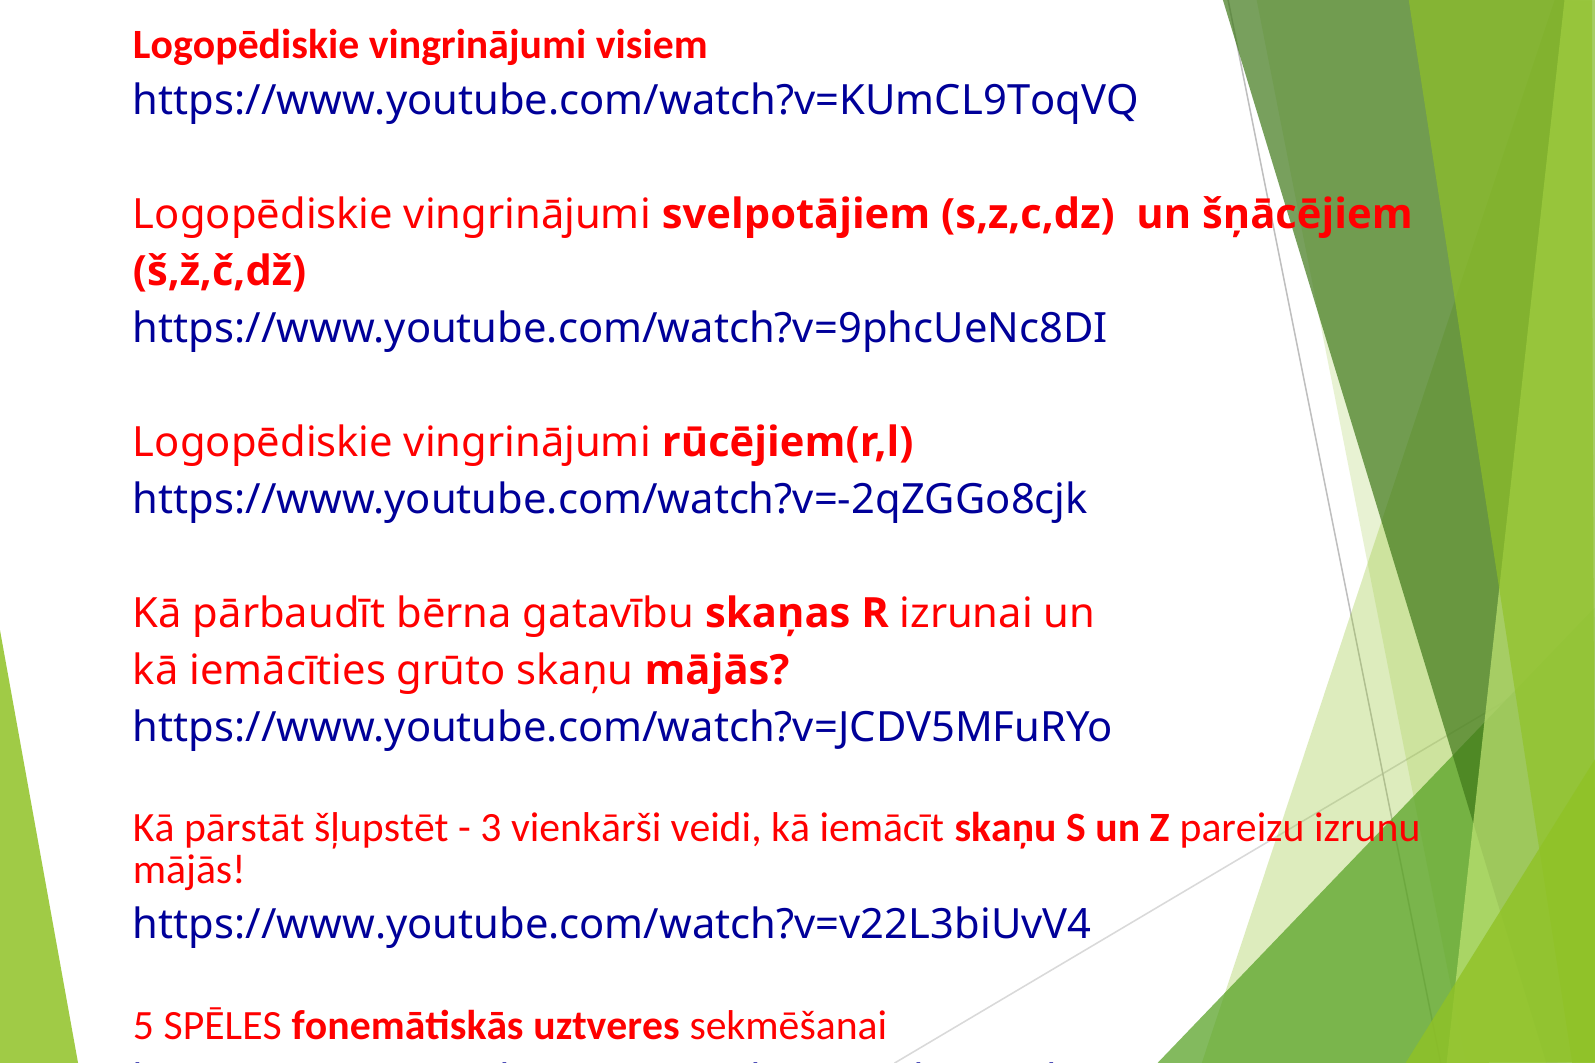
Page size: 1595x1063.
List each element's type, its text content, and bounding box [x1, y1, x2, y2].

text_box Logopēdiskie vingrinājumi visiem https://www.youtube.com/watch?v=KUmCL9ToqVQ Logopēdiskie vingrinājumi svelpotājiem (s,z,c,dz) un šņācējiem (š,ž,č,dž) https://www.youtube.com/watch?v=9phcUeNc8DI Logopēdiskie vingrinājumi rūcējiem(r,l) https://www.youtube.com/watch?v=-2qZGGo8cjk Kā pārbaudīt bērna gatavību skaņas R izrunai un kā iemācīties grūto skaņu mājās? https://www.youtube.com/watch?v=JCDV5MFuRYo Kā pārstāt šļupstēt - 3 vienkārši veidi, kā iemācīt skaņu S un Z pareizu izrunu mājās! https://www.youtube.com/watch?v=v22L3biUvV4 5 SPĒLES fonemātiskās uztveres sekmēšanai https://www.youtube.com/watch?v=28ubExtyid4 Elpošanas vingrinājumu komplekss https://www.youtube.com/watch?v=vjDrN2t9FMc [118, 20, 1442, 1063]
